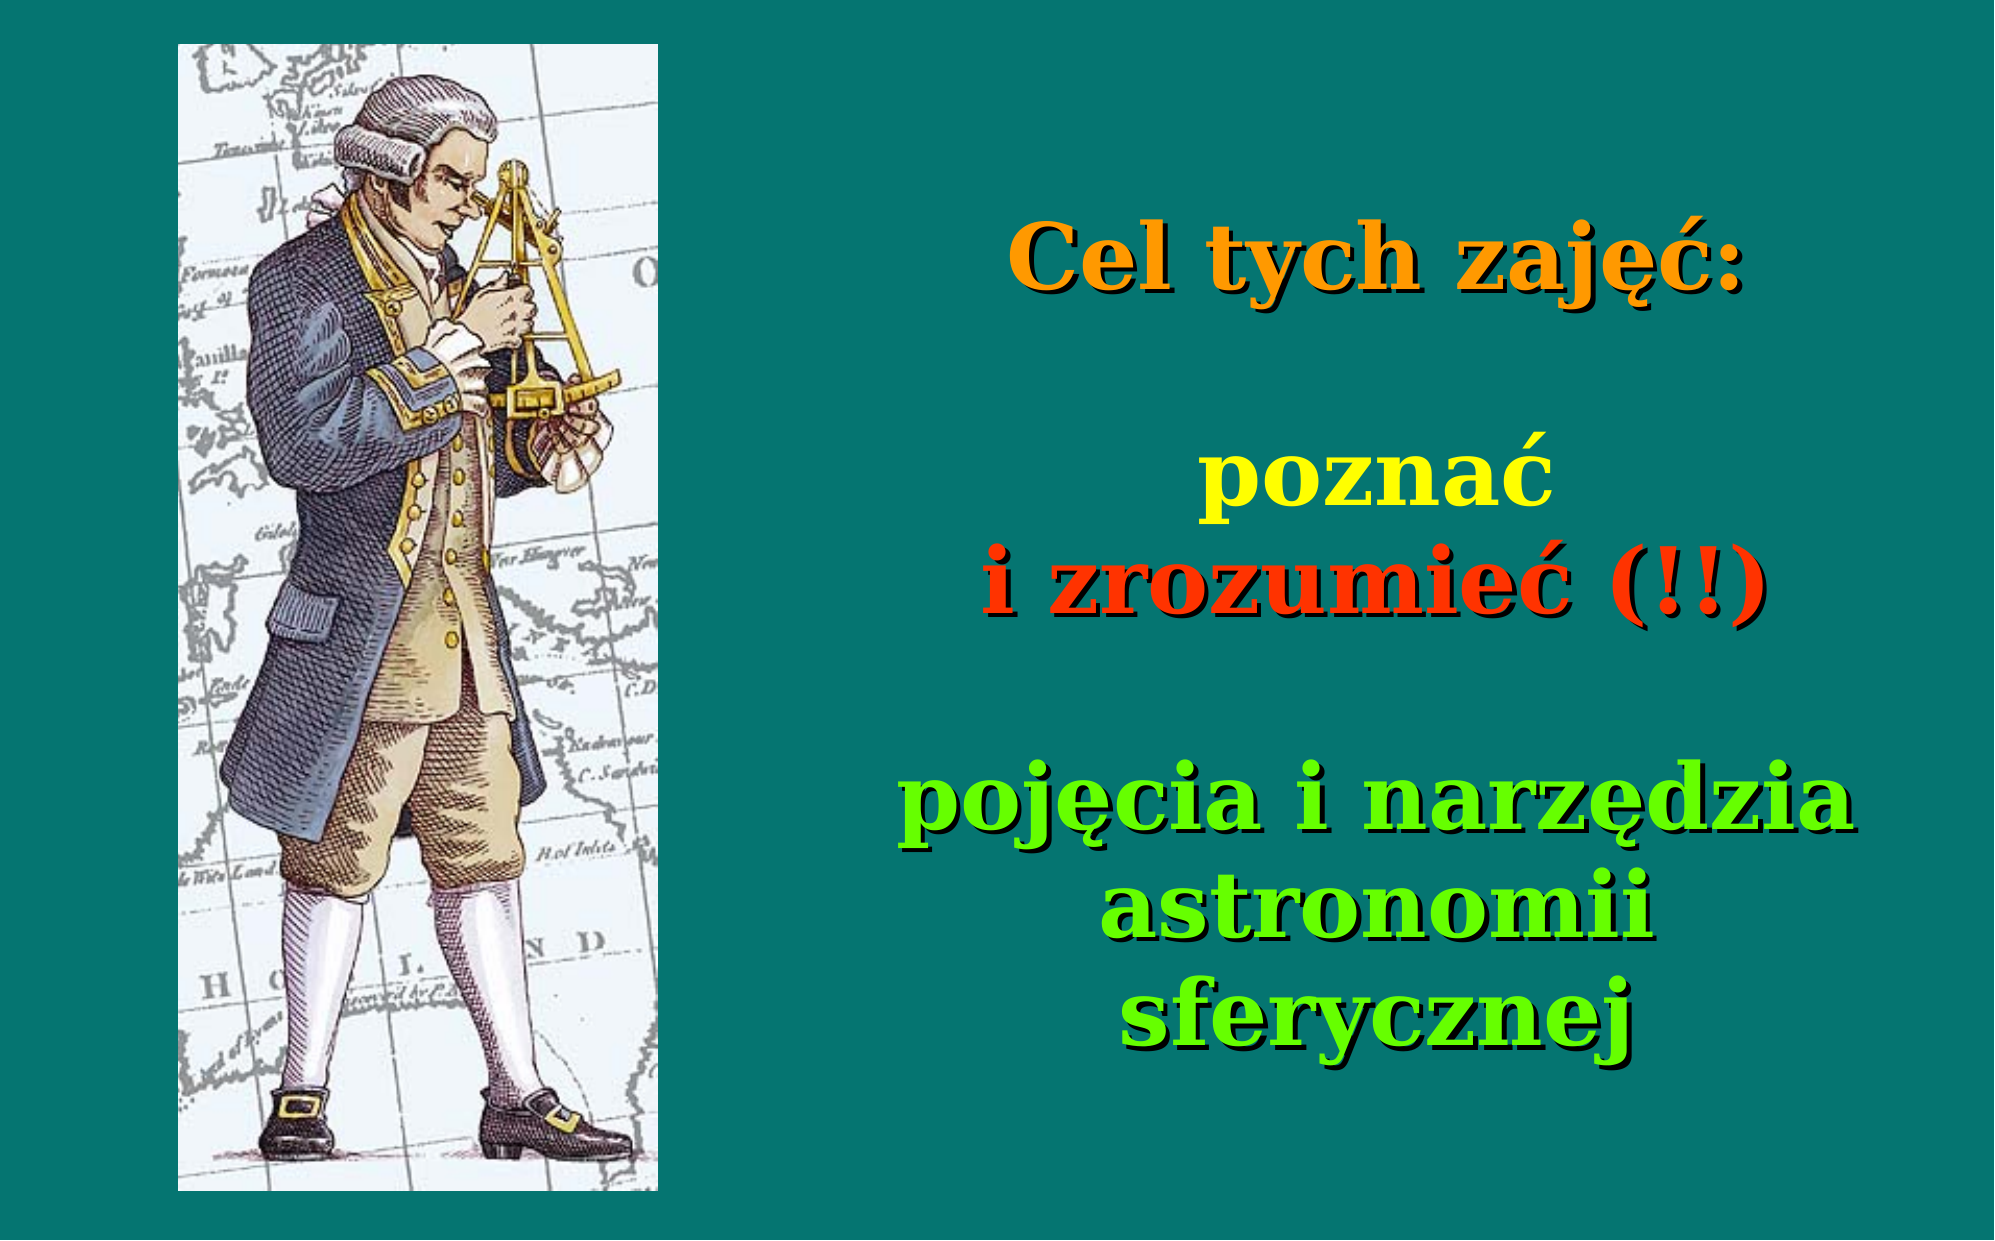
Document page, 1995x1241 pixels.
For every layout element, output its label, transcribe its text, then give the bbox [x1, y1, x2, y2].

title Cel tych zajęć: poznać i zrozumieć (!!) pojęcia i narzędzia astronomii sferycznej [658, 203, 1879, 1068]
picture [178, 44, 658, 1191]
